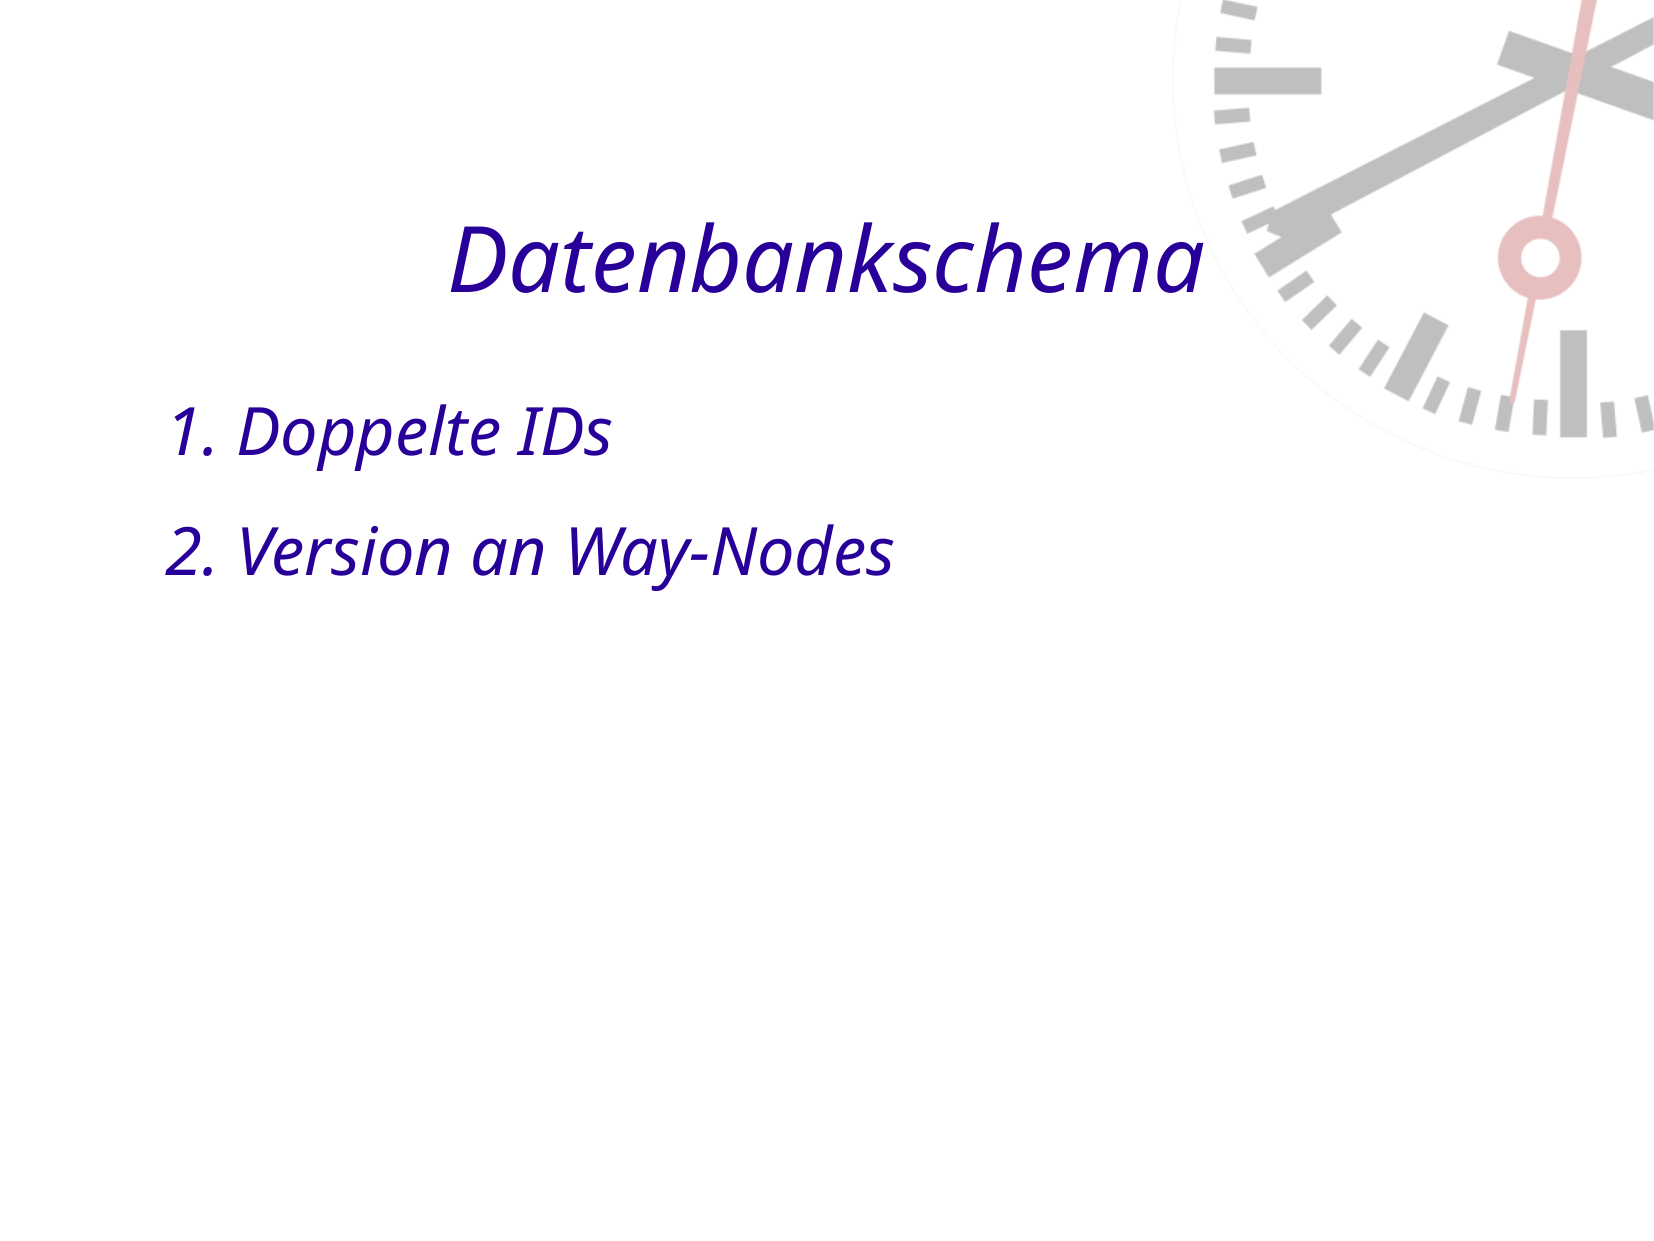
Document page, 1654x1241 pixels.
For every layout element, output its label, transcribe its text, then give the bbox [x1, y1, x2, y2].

title Datenbankschema [147, 160, 1506, 353]
picture [0, 0, 1654, 1241]
list Doppelte IDs Version an Way-Nodes [147, 383, 1506, 1188]
